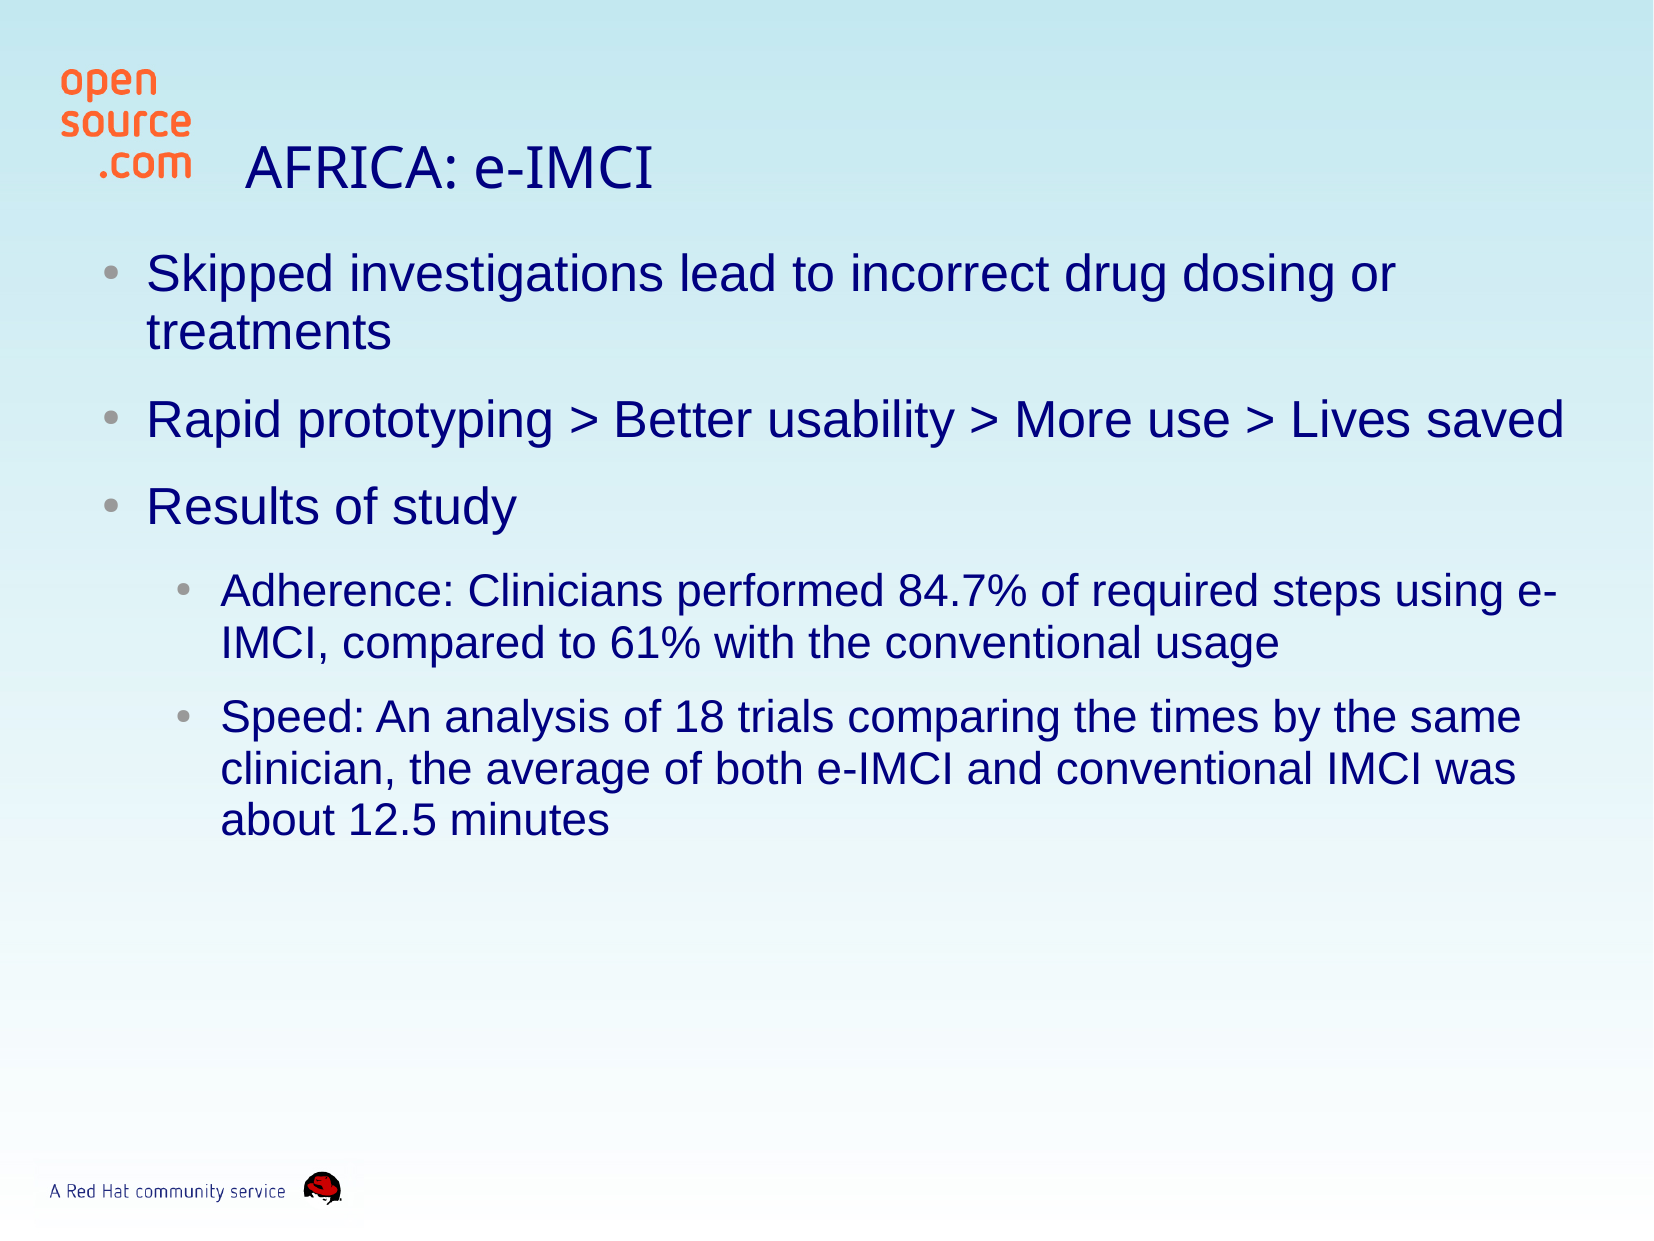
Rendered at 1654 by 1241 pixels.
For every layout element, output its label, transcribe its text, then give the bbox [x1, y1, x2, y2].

list Skipped investigations lead to incorrect drug dosing or treatments Rapid prototyping > Better usability > More use > Lives saved Results of study Adherence: Clinicians performed 84.7% of required steps using e-IMCI, compared to 61% with the conventional usage Speed: An analysis of 18 trials comparing the times by the same clinician, the average of both e-IMCI and conventional IMCI was about 12.5 minutes [86, 244, 1576, 1039]
text_box AFRICA: e-IMCI [230, 118, 1570, 367]
picture [0, 0, 1654, 1241]
